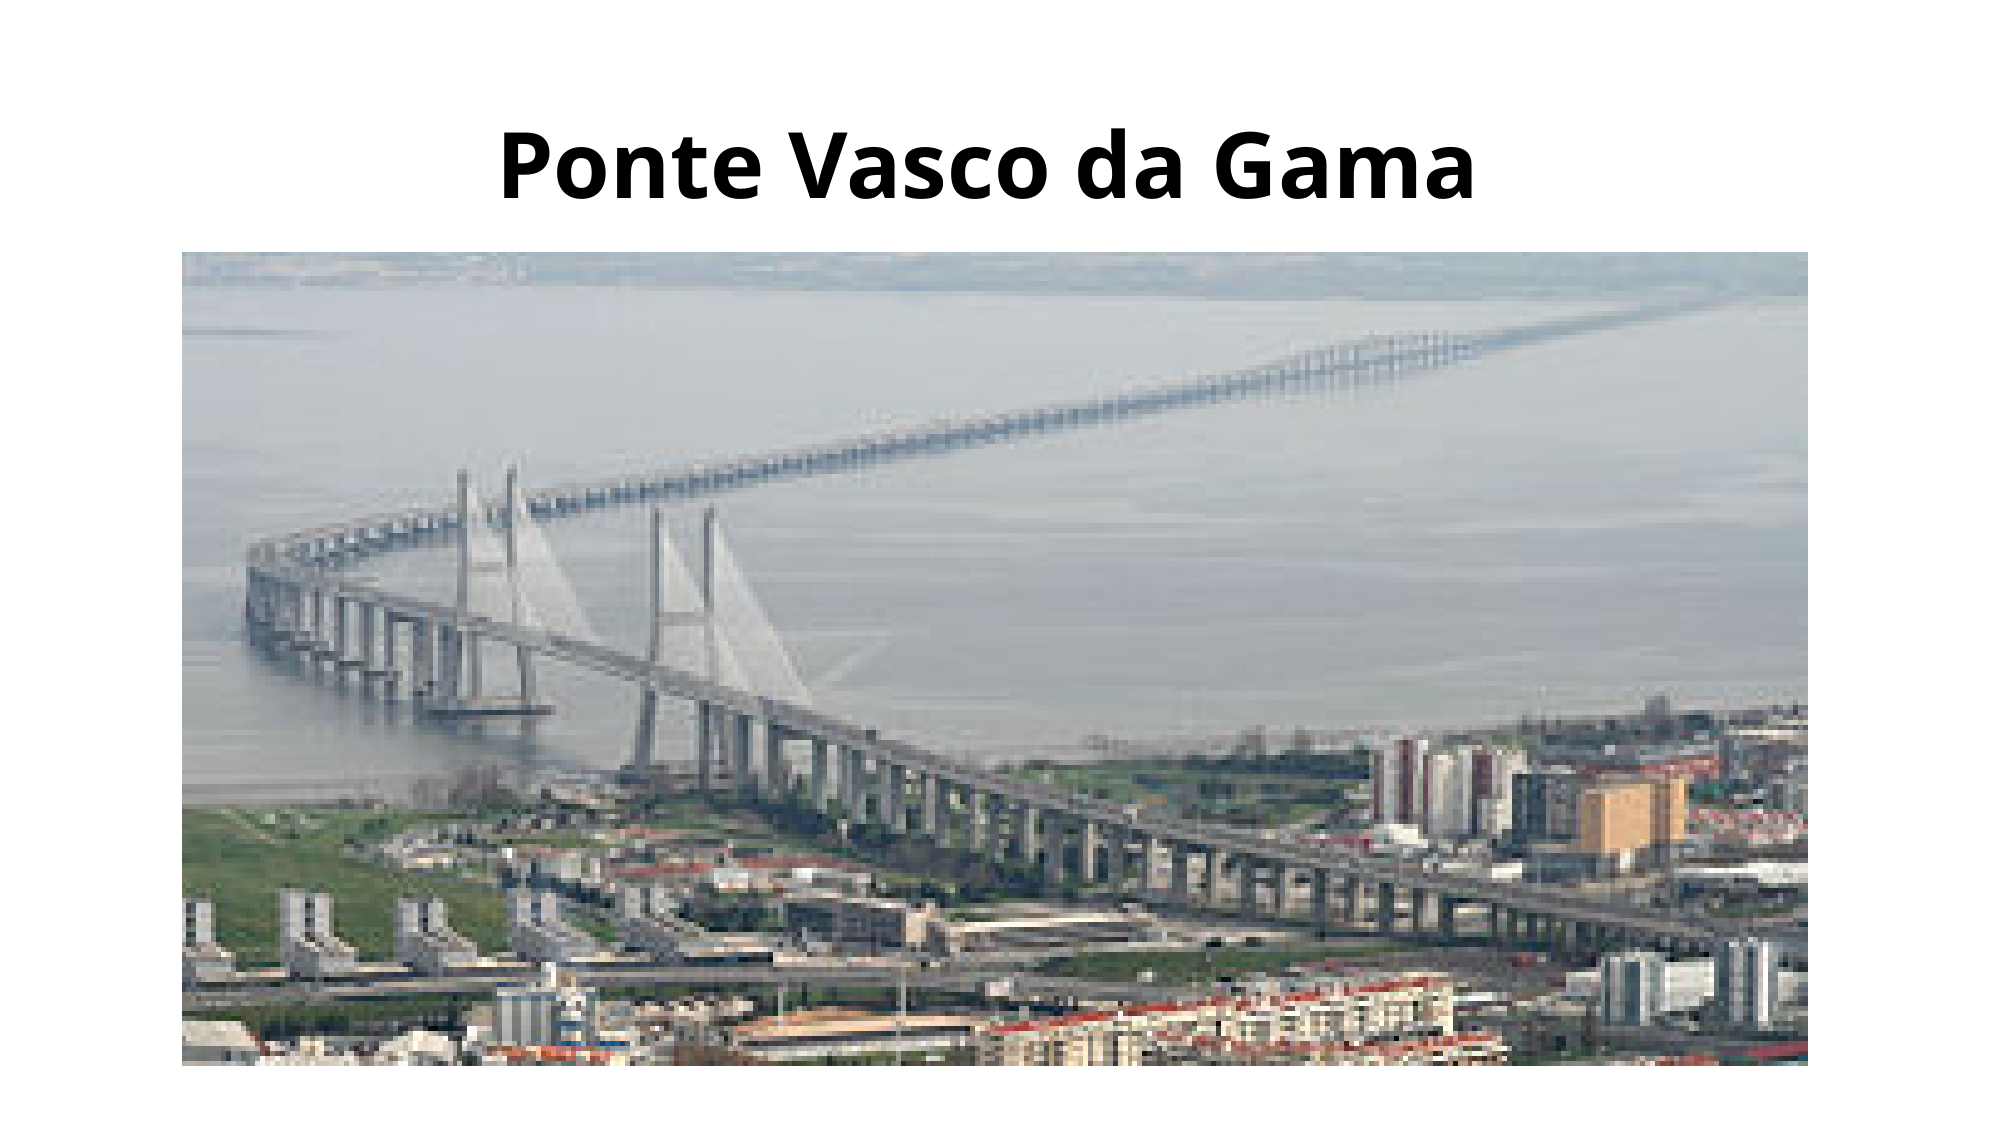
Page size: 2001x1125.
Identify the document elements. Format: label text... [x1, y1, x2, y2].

picture [182, 252, 1808, 1066]
title Ponte Vasco da Gama [137, 59, 1863, 278]
